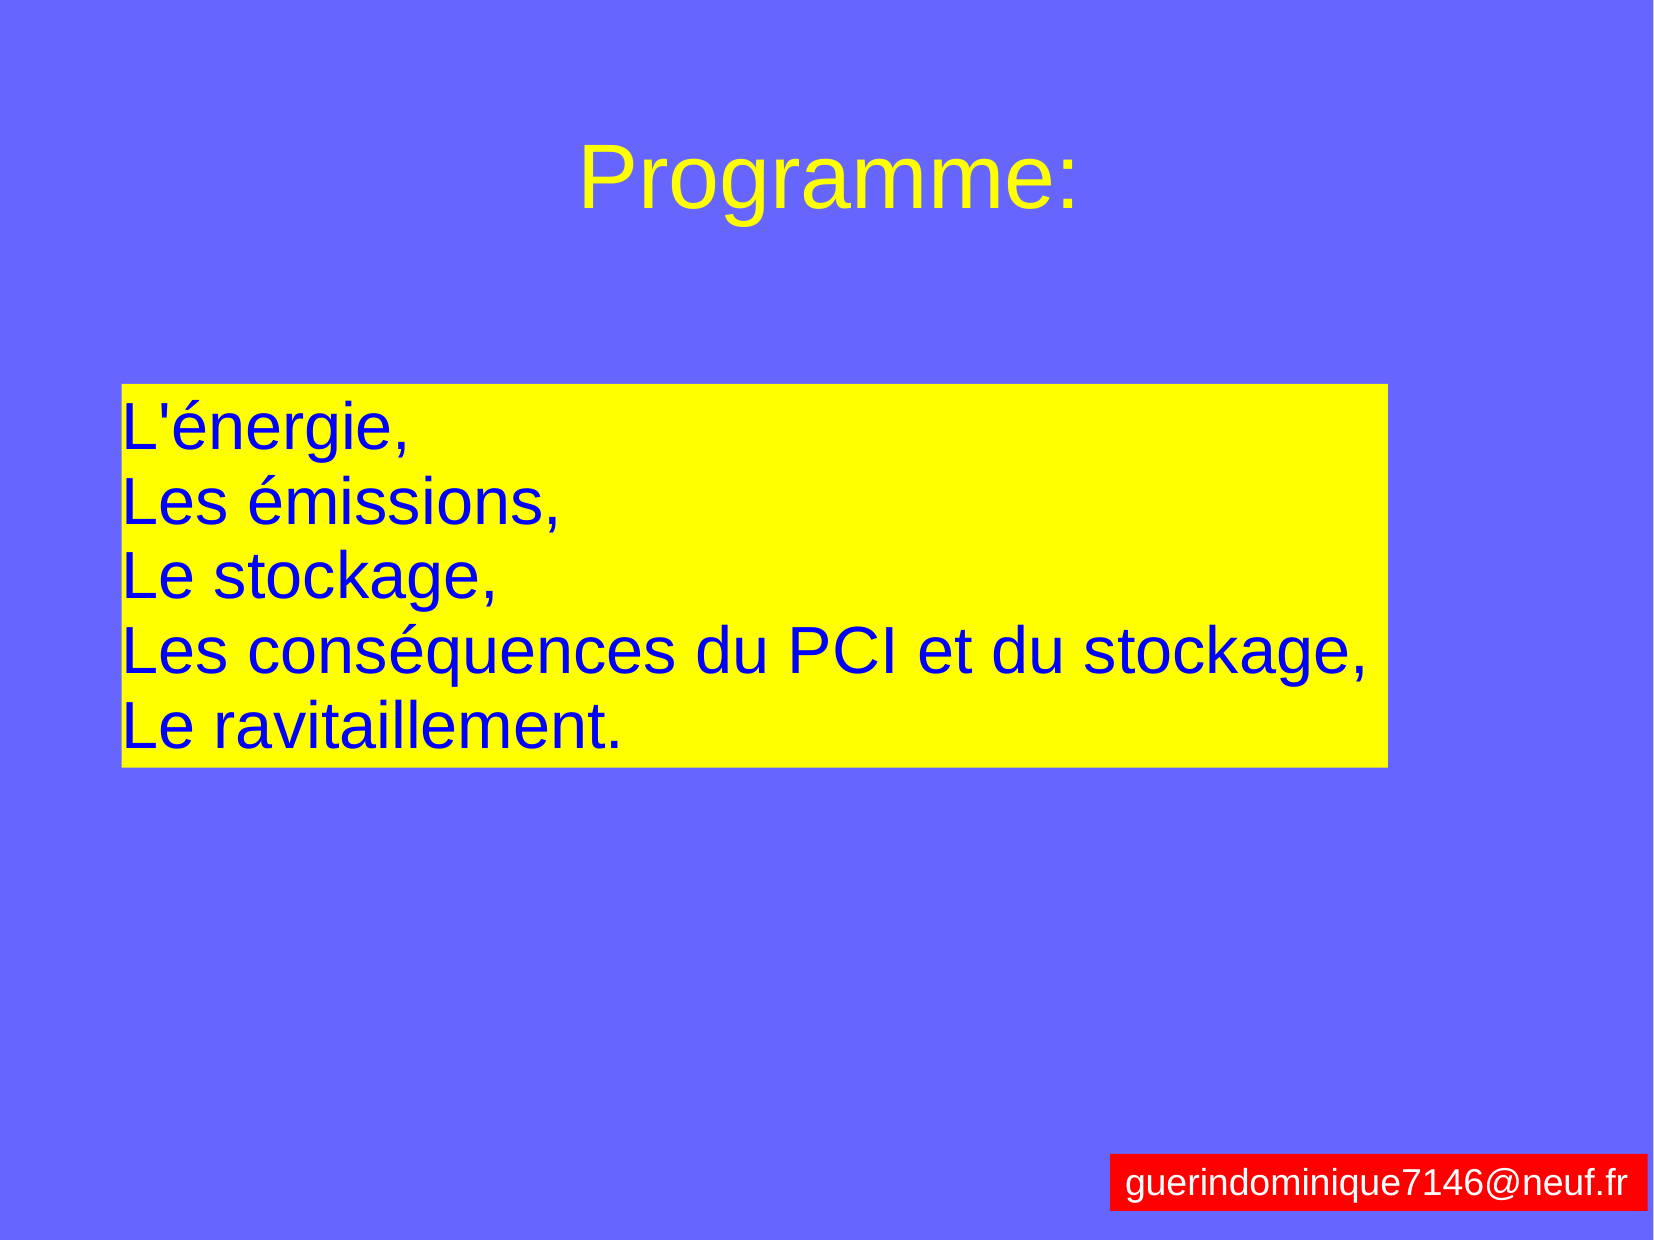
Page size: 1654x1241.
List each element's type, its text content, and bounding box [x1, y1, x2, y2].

text_box guerindominique7146@neuf.fr [1110, 1153, 1648, 1211]
subtitle L'énergie, Les émissions, Le stockage, Les conséquences du PCI et du stockage, Le ravitaillement. [121, 383, 1388, 768]
title Programme: [123, 118, 1536, 237]
